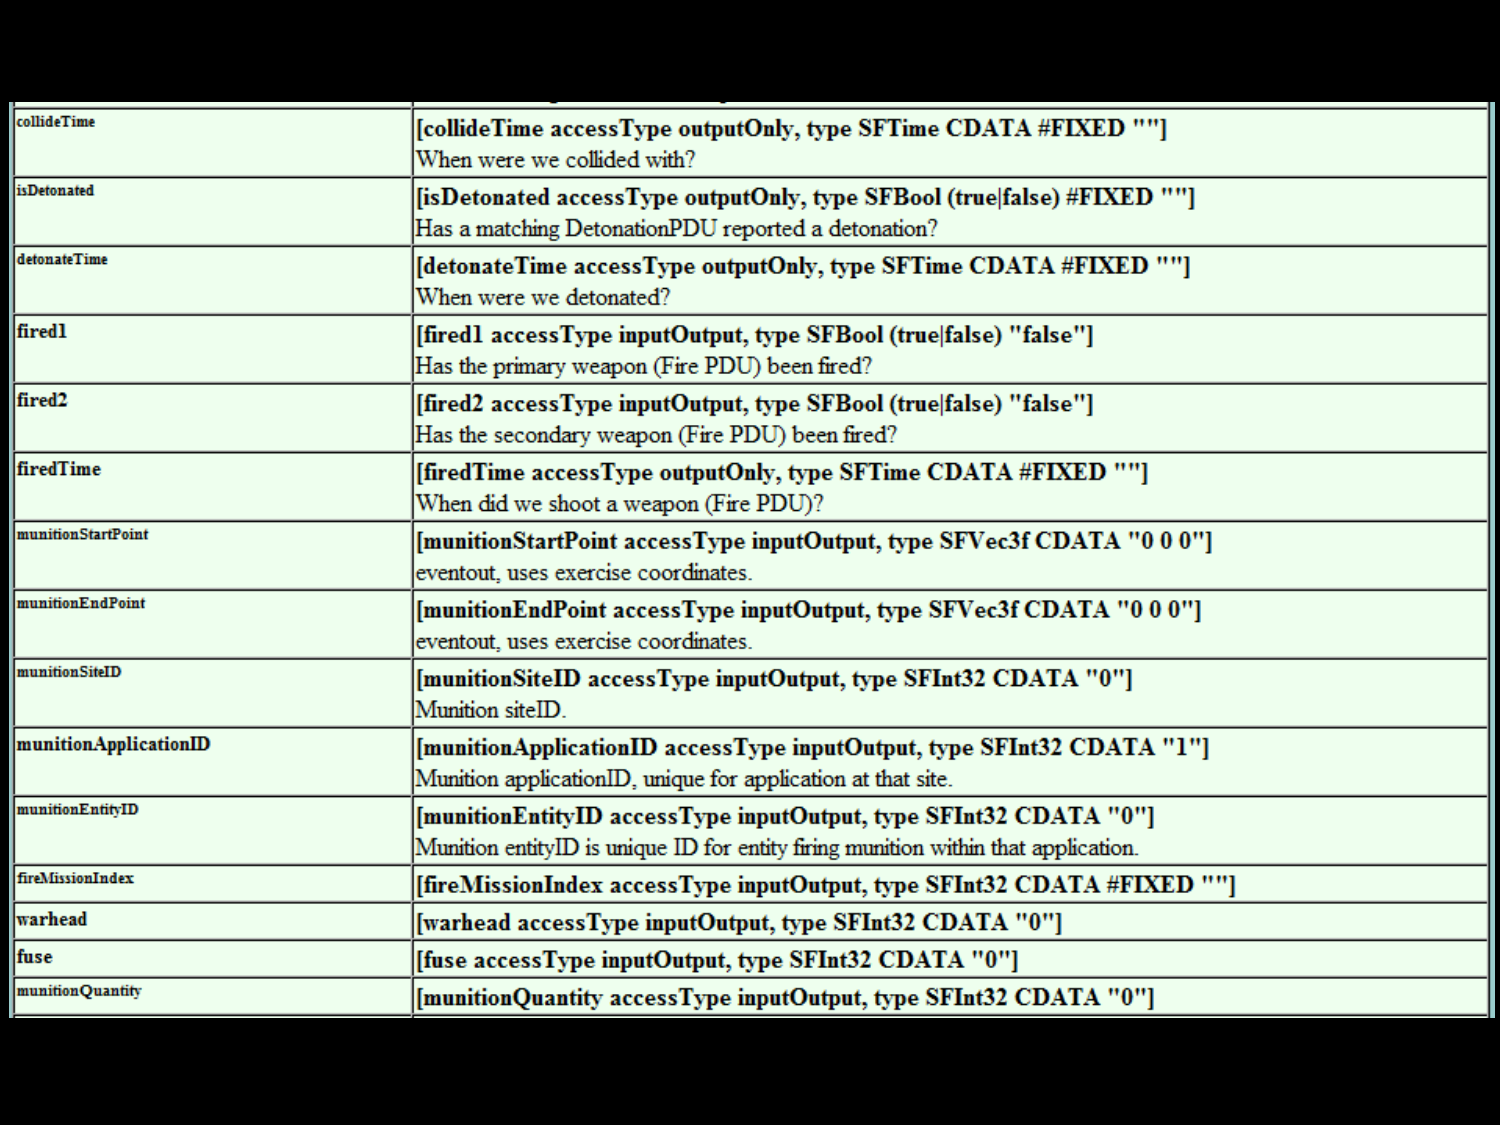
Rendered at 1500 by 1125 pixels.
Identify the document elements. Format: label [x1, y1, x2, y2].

text_box [0, 0, 1500, 1125]
picture [9, 102, 1495, 1018]
